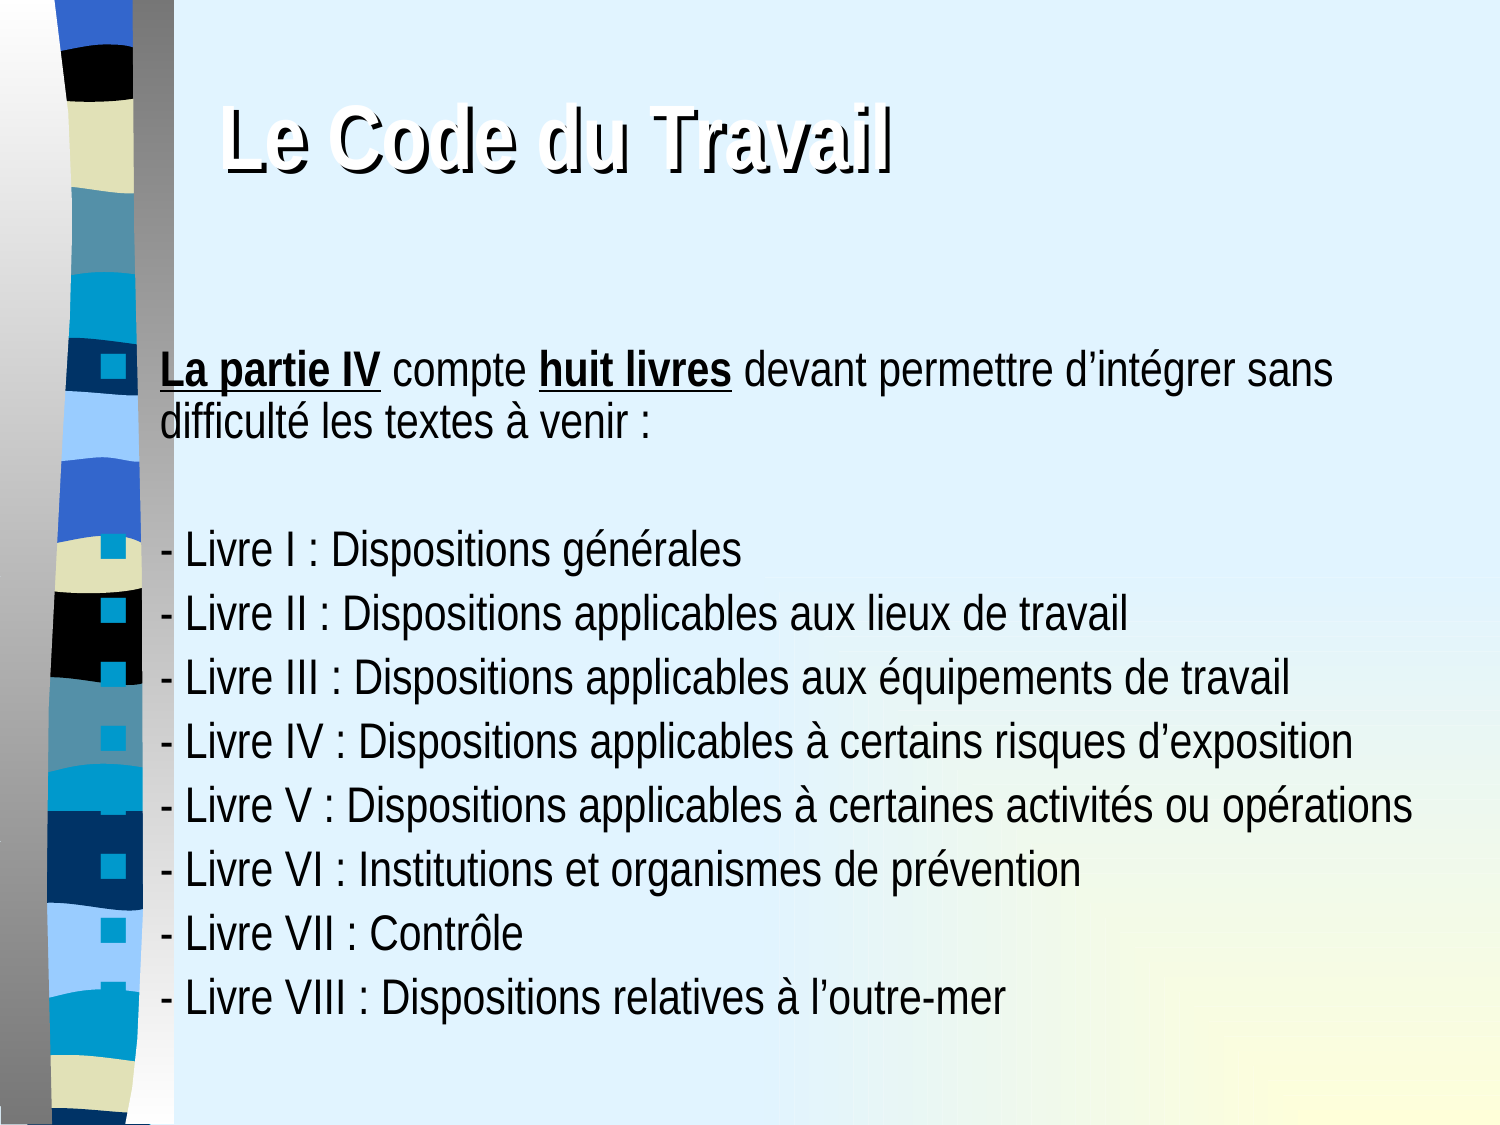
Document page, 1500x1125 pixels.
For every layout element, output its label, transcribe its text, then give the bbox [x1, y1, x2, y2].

title Le Code du Travail [183, 42, 1500, 231]
list La partie IV compte huit livres devant permettre d’intégrer sans difficulté les textes à venir : - Livre I : Dispositions générales - Livre II : Dispositions applicables aux lieux de travail - Livre III : Dispositions applicables aux équipements de travail - Livre IV : Dispositions applicables à certains risques d’exposition - Livre V : Dispositions applicables à certaines activités ou opérations - Livre VI : Institutions et organismes de prévention - Livre VII : Contrôle - Livre VIII : Dispositions relatives à l’outre-mer [88, 338, 1439, 1081]
